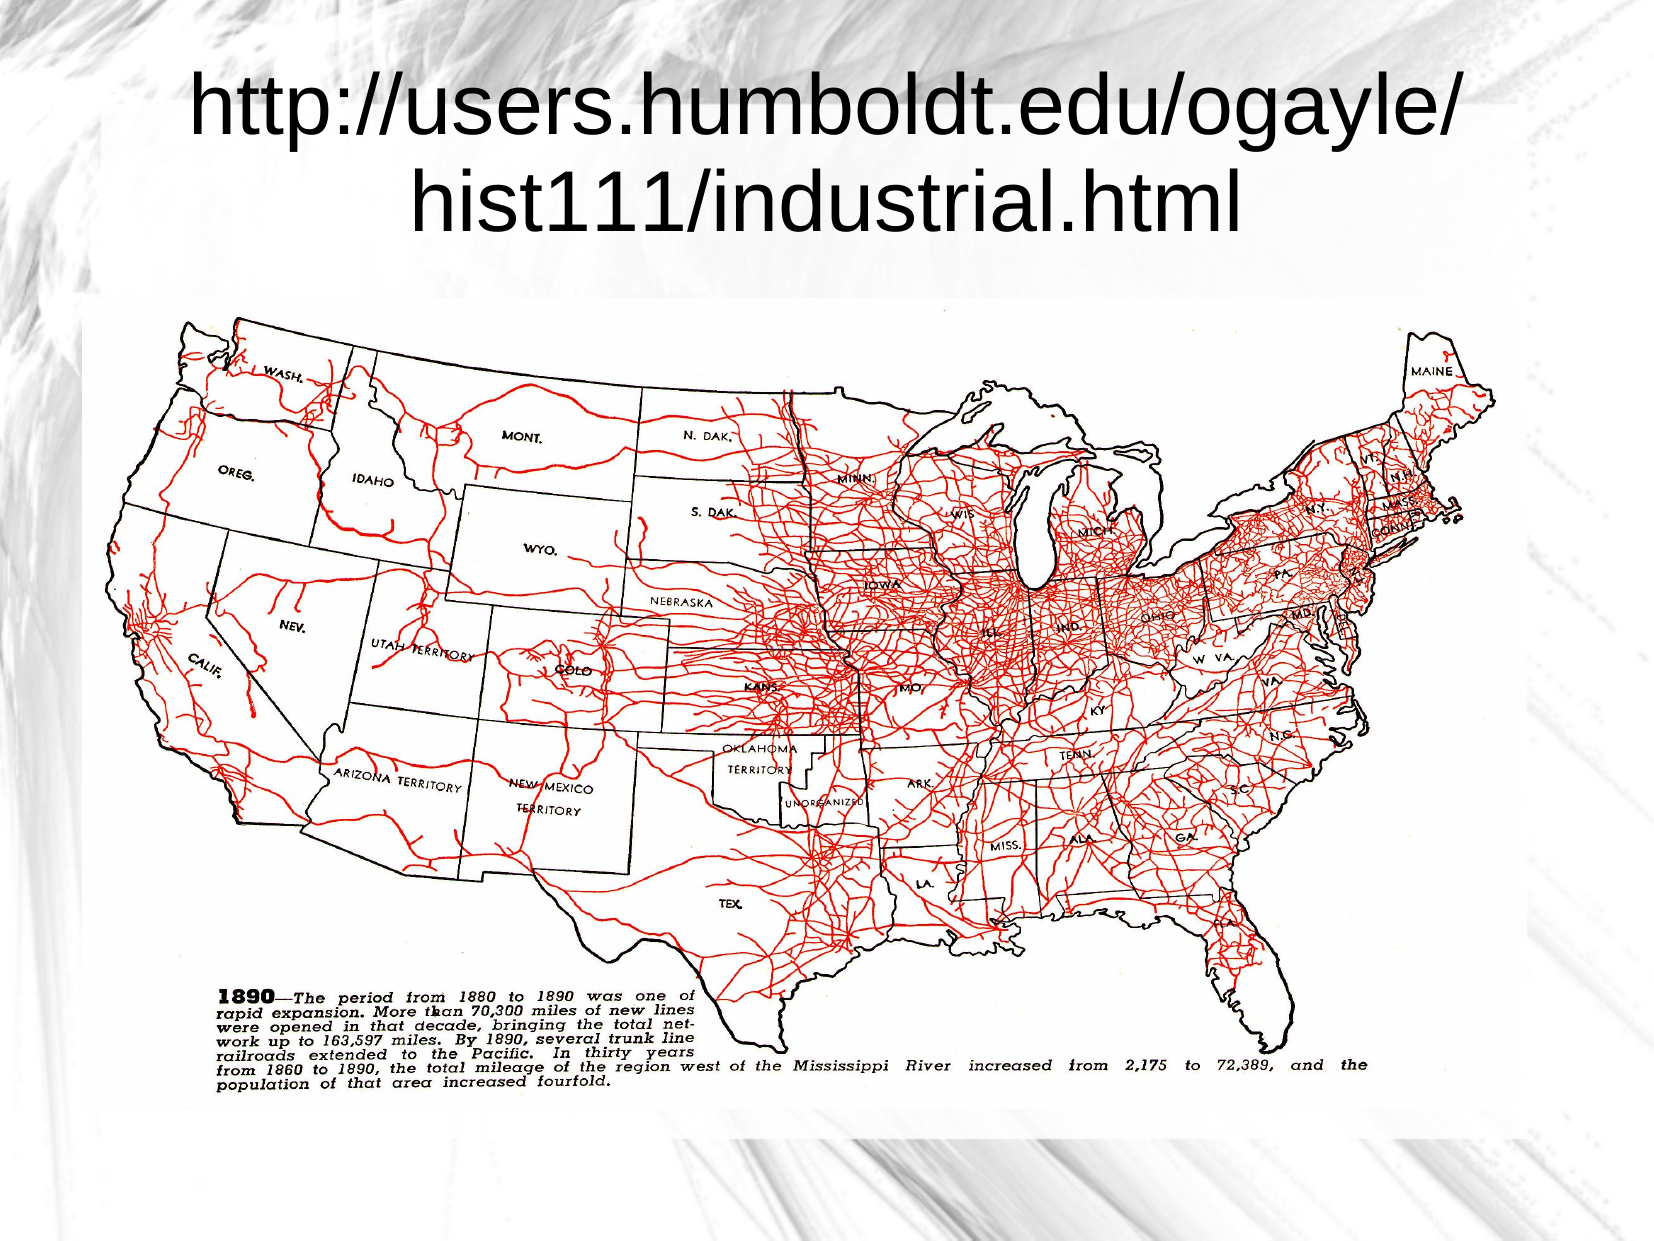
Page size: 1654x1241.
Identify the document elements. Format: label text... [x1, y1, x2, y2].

picture [0, 0, 1654, 1241]
title http://users.humboldt.edu/ogayle/hist111/industrial.html [82, 49, 1571, 257]
